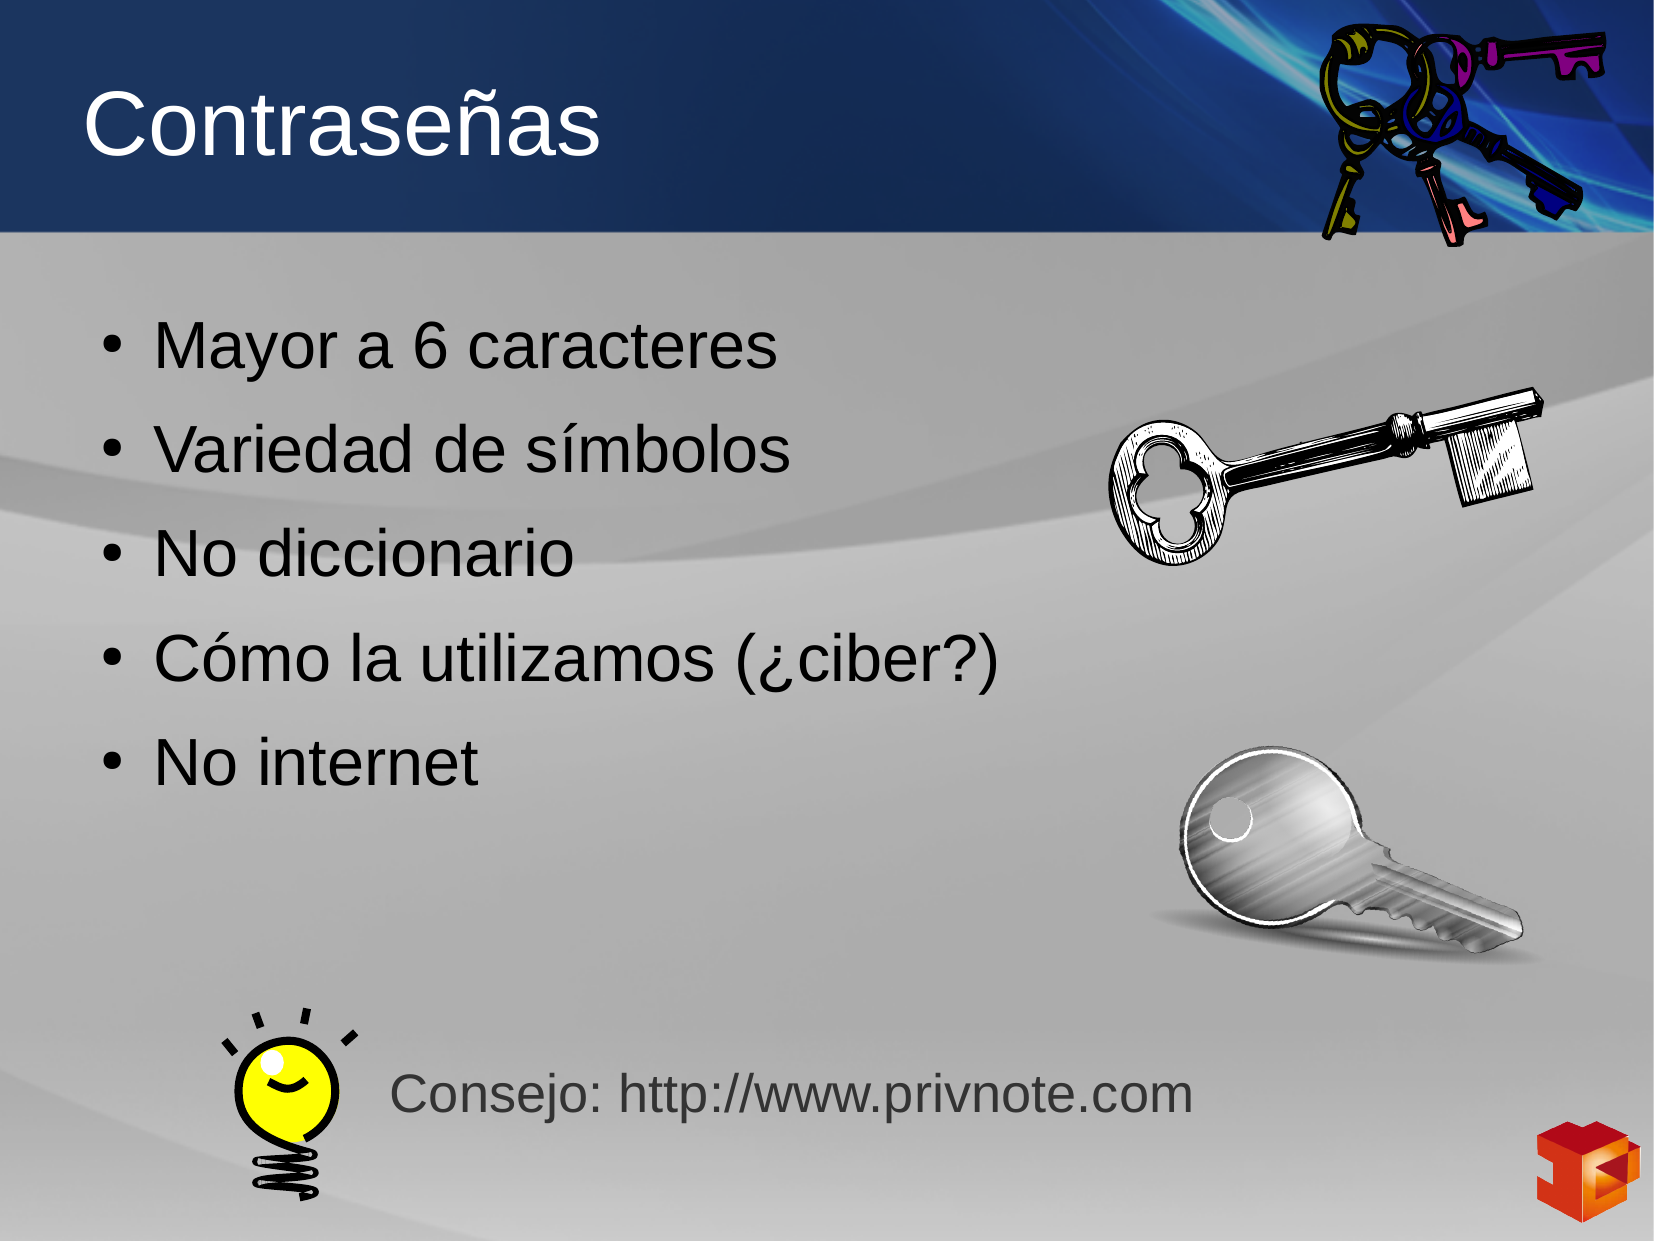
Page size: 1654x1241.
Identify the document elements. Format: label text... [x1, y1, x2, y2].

picture [0, 0, 1654, 1241]
list Mayor a 6 caracteres Variedad de símbolos No diccionario Cómo la utilizamos (¿ciber?) No internet [82, 307, 1571, 910]
title Contraseñas [82, 19, 1571, 228]
list Consejo: http://www.privnote.com [389, 1062, 1453, 1181]
